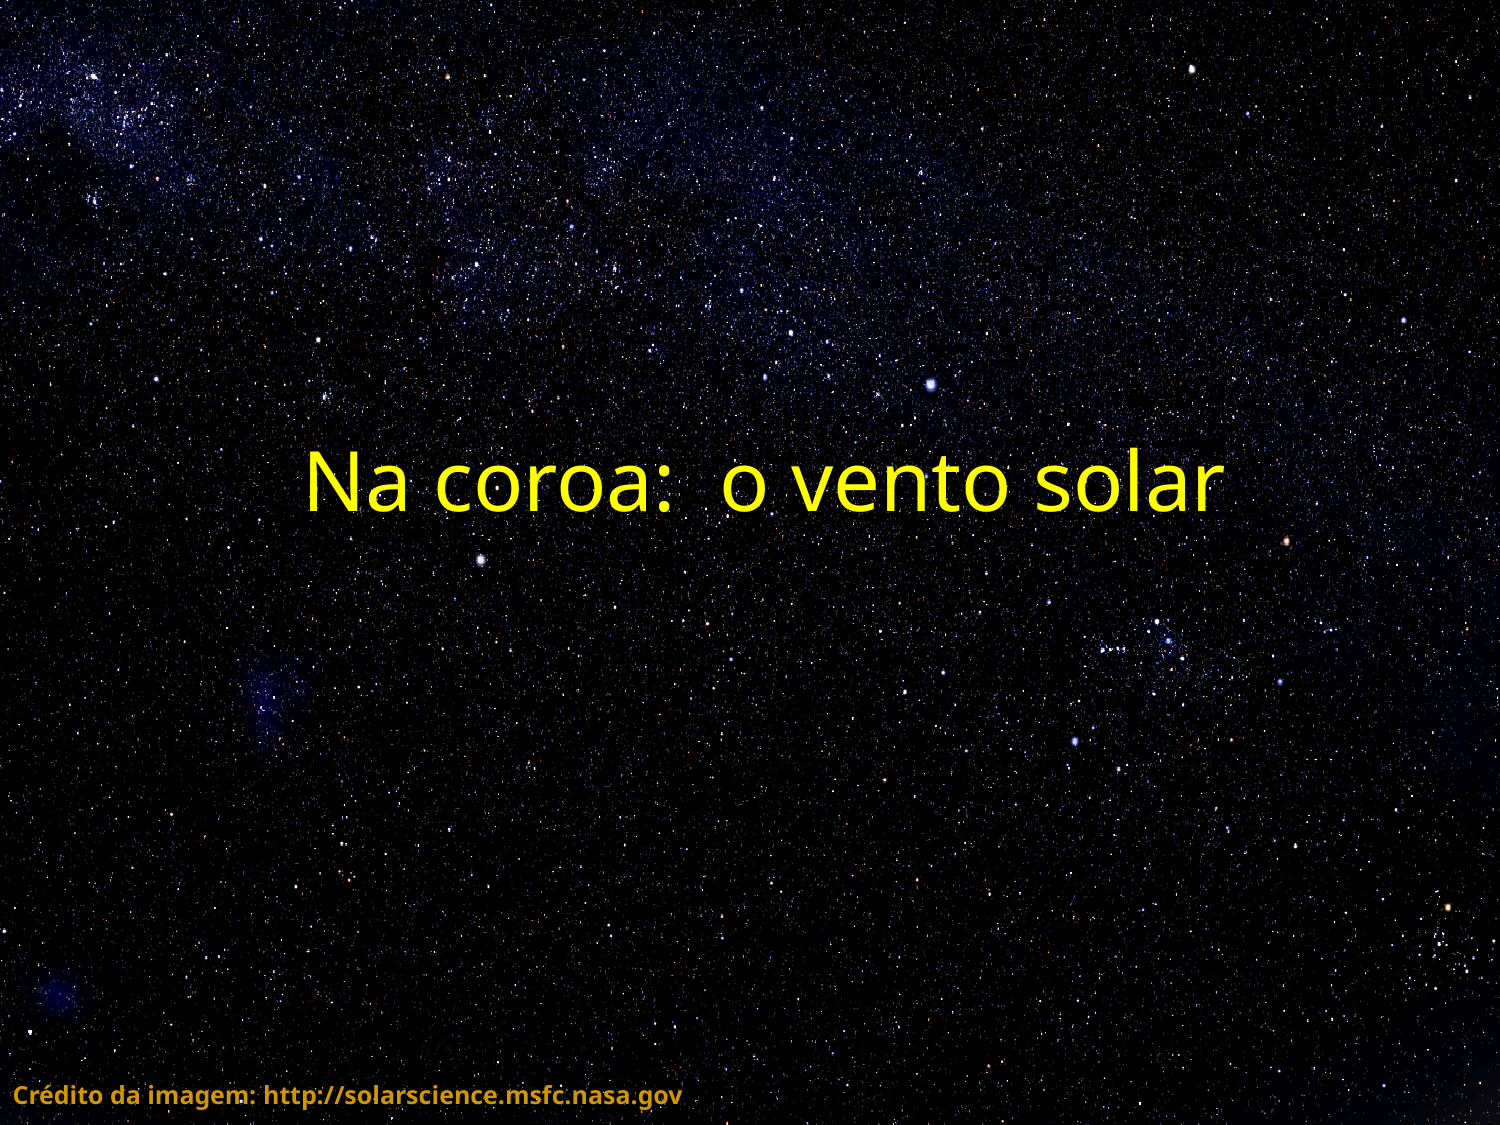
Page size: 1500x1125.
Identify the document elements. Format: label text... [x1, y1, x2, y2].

subtitle Na coroa: o vento solar [29, 420, 1500, 787]
picture [0, 0, 1500, 1125]
text_box Crédito da imagem: http://solarscience.msfc.nasa.gov [0, 1072, 699, 1118]
